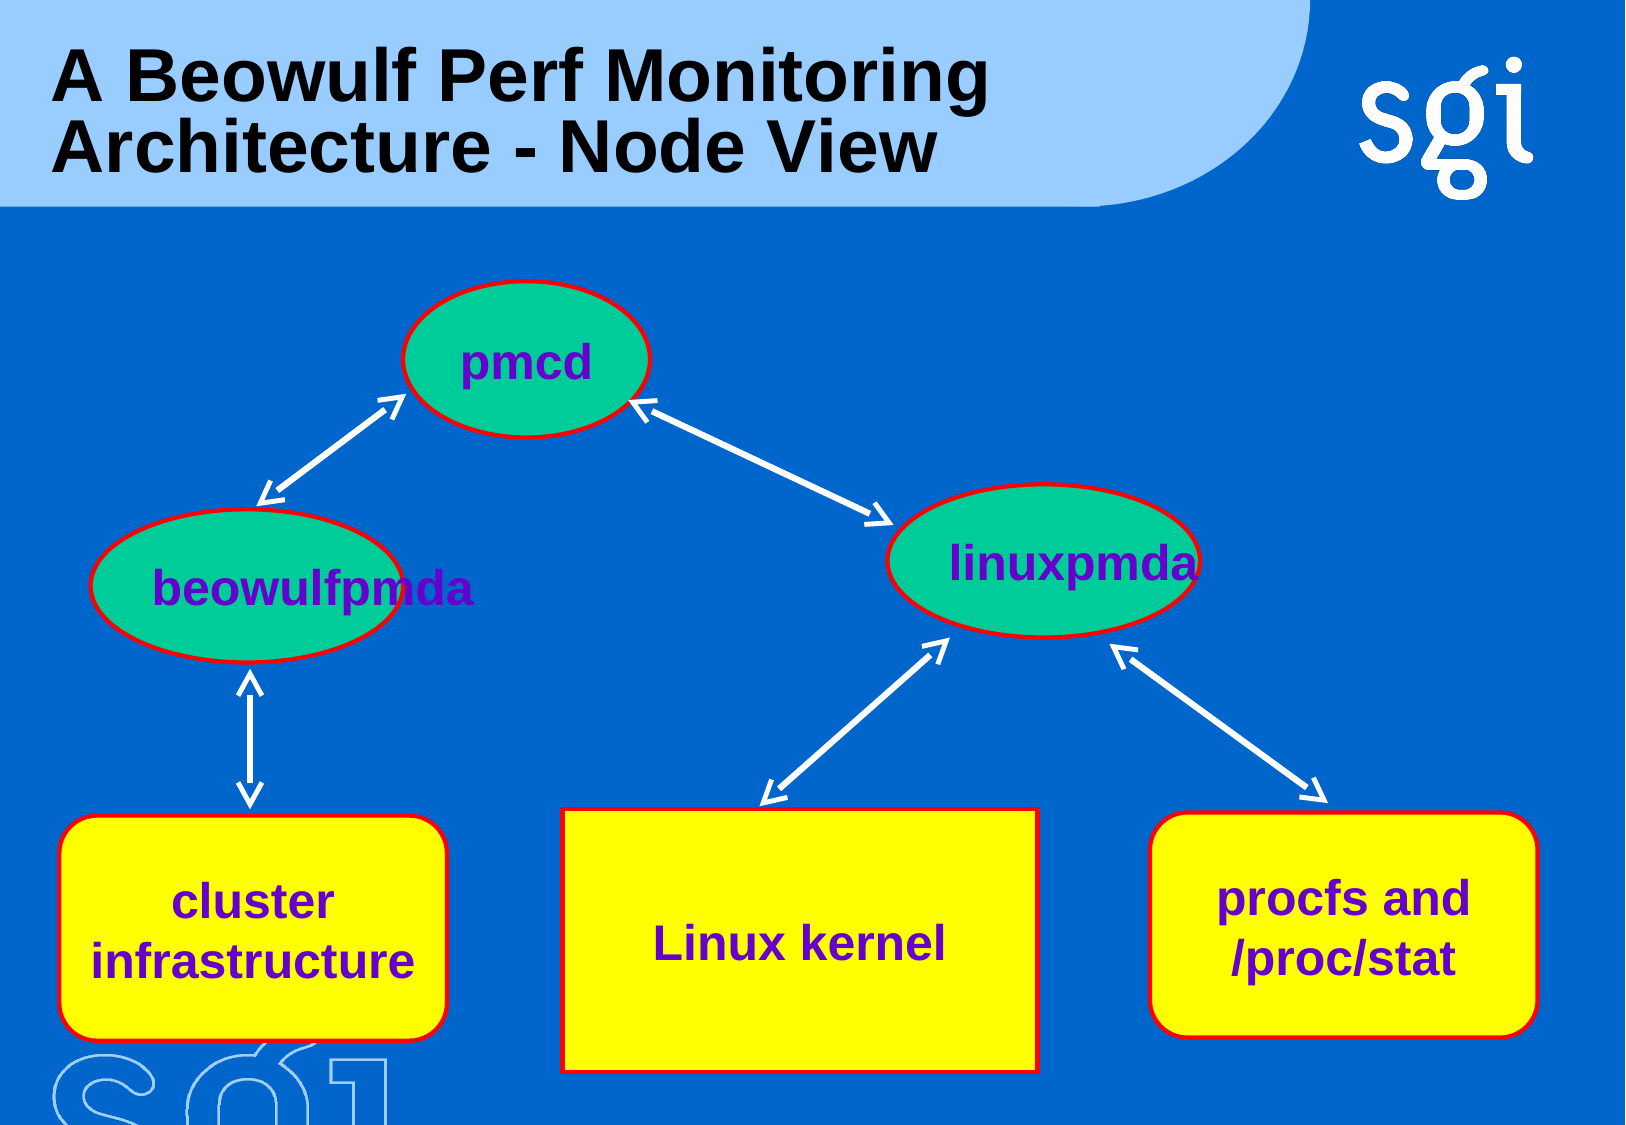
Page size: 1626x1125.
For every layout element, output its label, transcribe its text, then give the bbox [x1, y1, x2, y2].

text_box procfs and /proc/stat [1149, 812, 1538, 1038]
text_box cluster infrastructure [59, 815, 447, 1041]
text_box Linux kernel [562, 809, 1038, 1072]
text_box linuxpmda [887, 484, 1201, 638]
title A Beowulf Perf Monitoring Architecture - Node View [36, 32, 1318, 200]
text_box pmcd [403, 281, 651, 438]
text_box beowulfpmda [90, 509, 404, 663]
